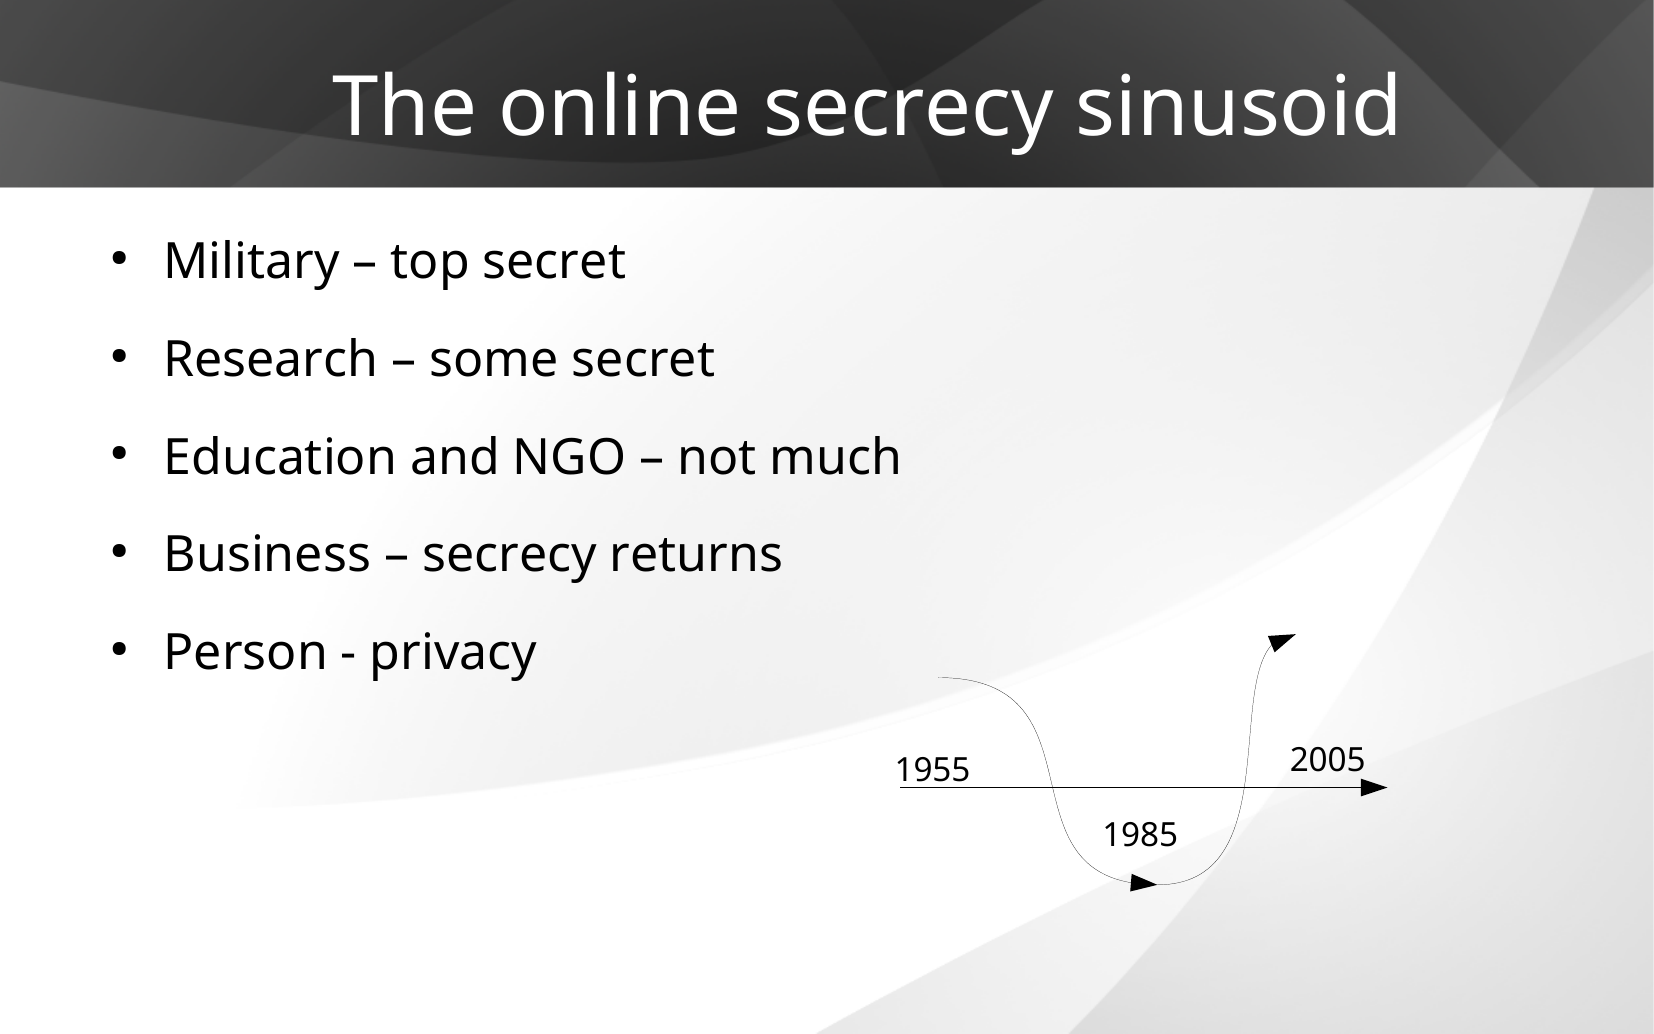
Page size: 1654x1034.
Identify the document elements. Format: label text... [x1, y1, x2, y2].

text_box 1955 [879, 738, 993, 798]
picture [0, 0, 1654, 1034]
text_box 2005 [1275, 728, 1388, 788]
text_box 1985 [1087, 803, 1201, 863]
list Military – top secret Research – some secret Education and NGO – not much Business – secrecy returns Person - privacy [75, 225, 1613, 1013]
title The online secrecy sinusoid [124, 0, 1613, 208]
